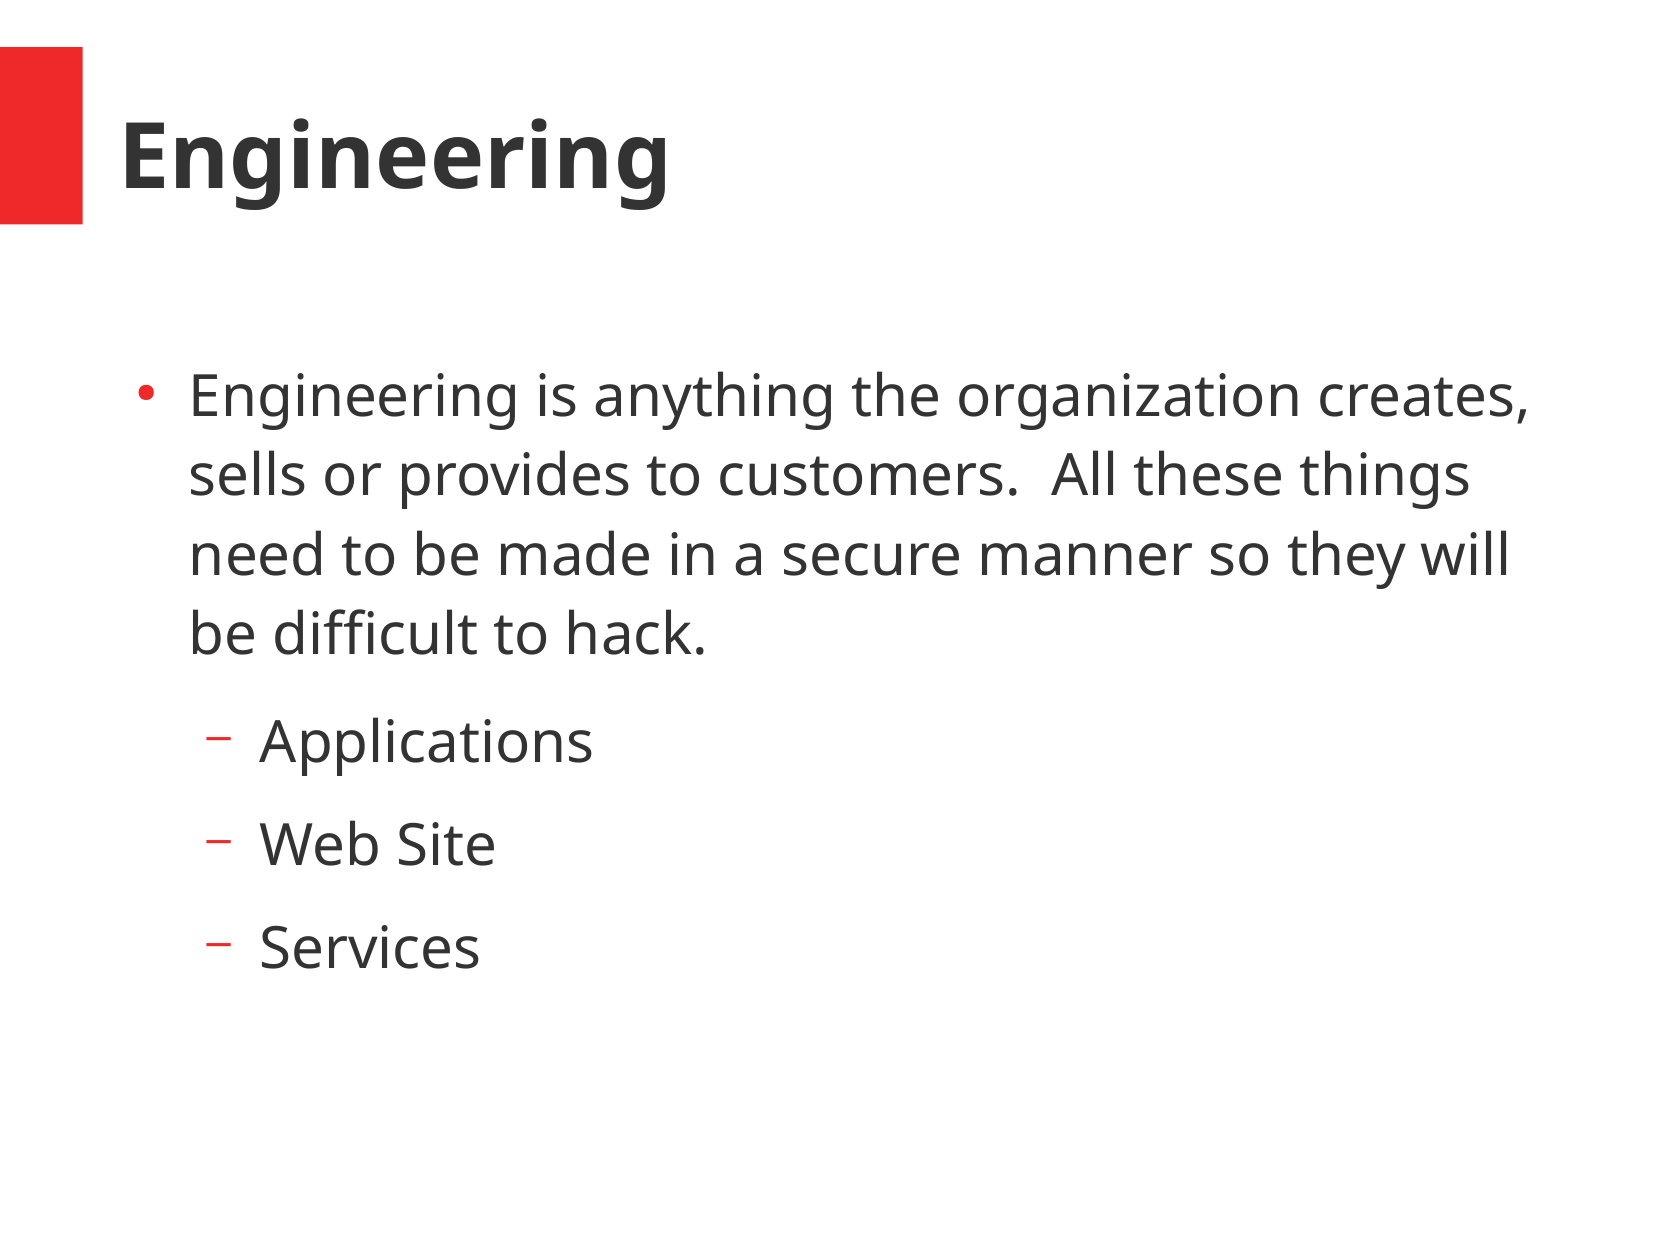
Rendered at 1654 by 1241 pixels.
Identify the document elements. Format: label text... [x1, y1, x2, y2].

title Engineering [118, 49, 1571, 257]
list Engineering is anything the organization creates, sells or provides to customers. All these things need to be made in a secure manner so they will be difficult to hack. Applications Web Site Services [118, 354, 1536, 1074]
